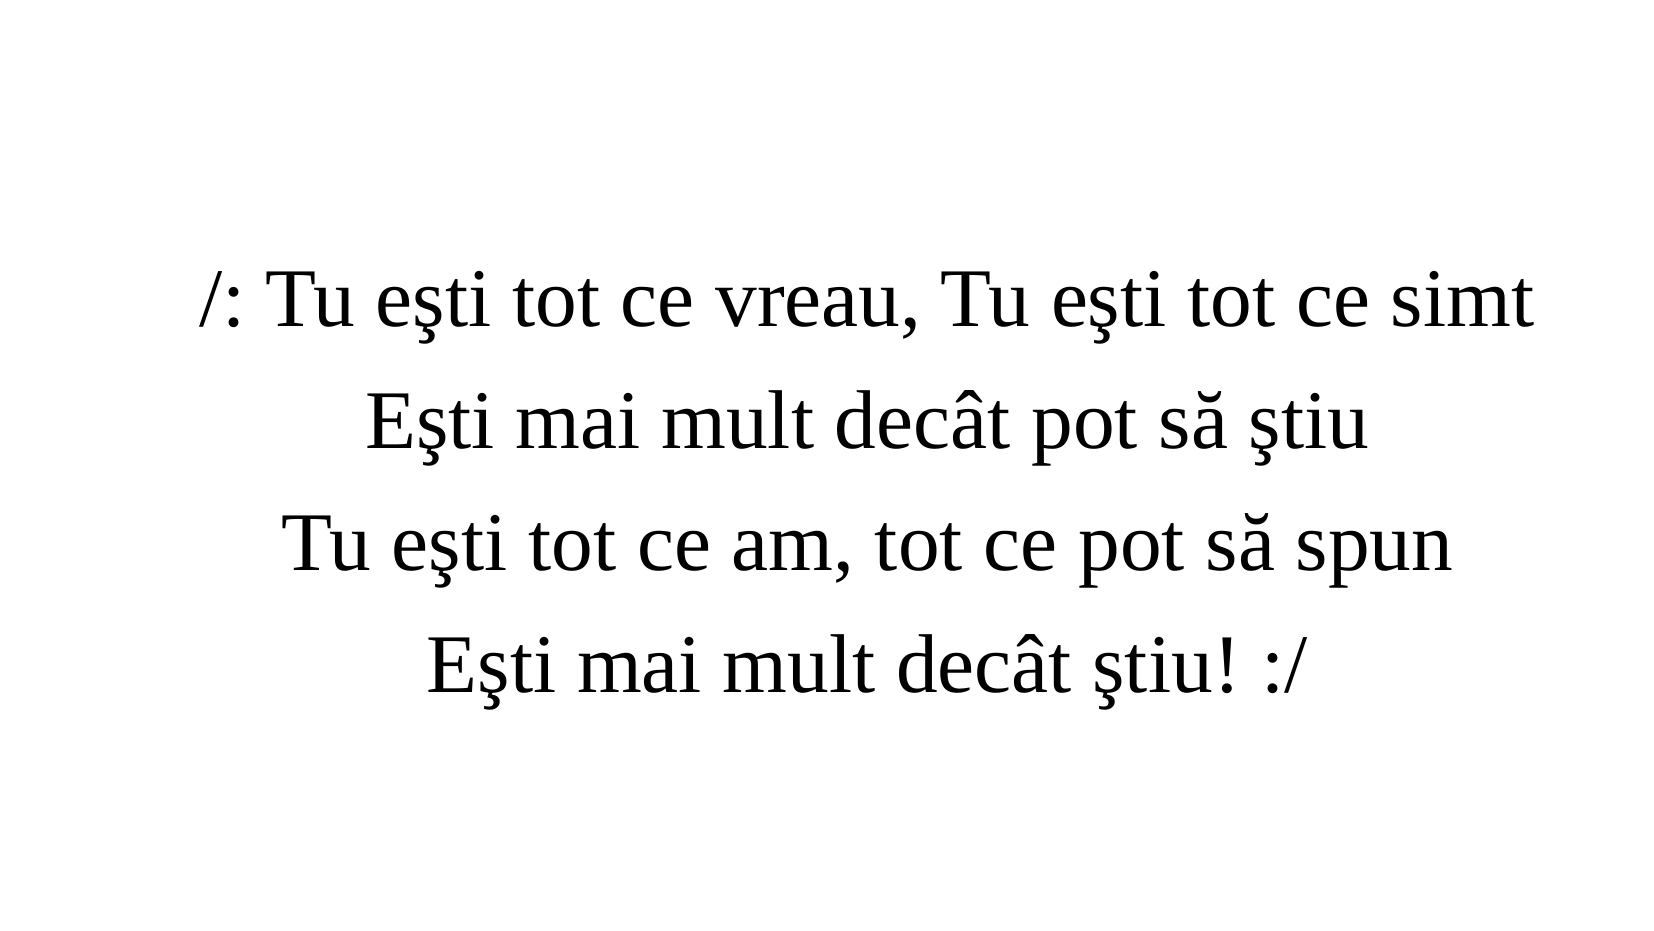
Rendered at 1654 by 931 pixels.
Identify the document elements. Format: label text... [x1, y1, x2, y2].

subtitle /: Tu eşti tot ce vreau, Tu eşti tot ce simt Eşti mai mult decât pot să ştiu Tu eşti tot ce am, tot ce pot să spun Eşti mai mult decât ştiu! :/ [153, 239, 1583, 713]
